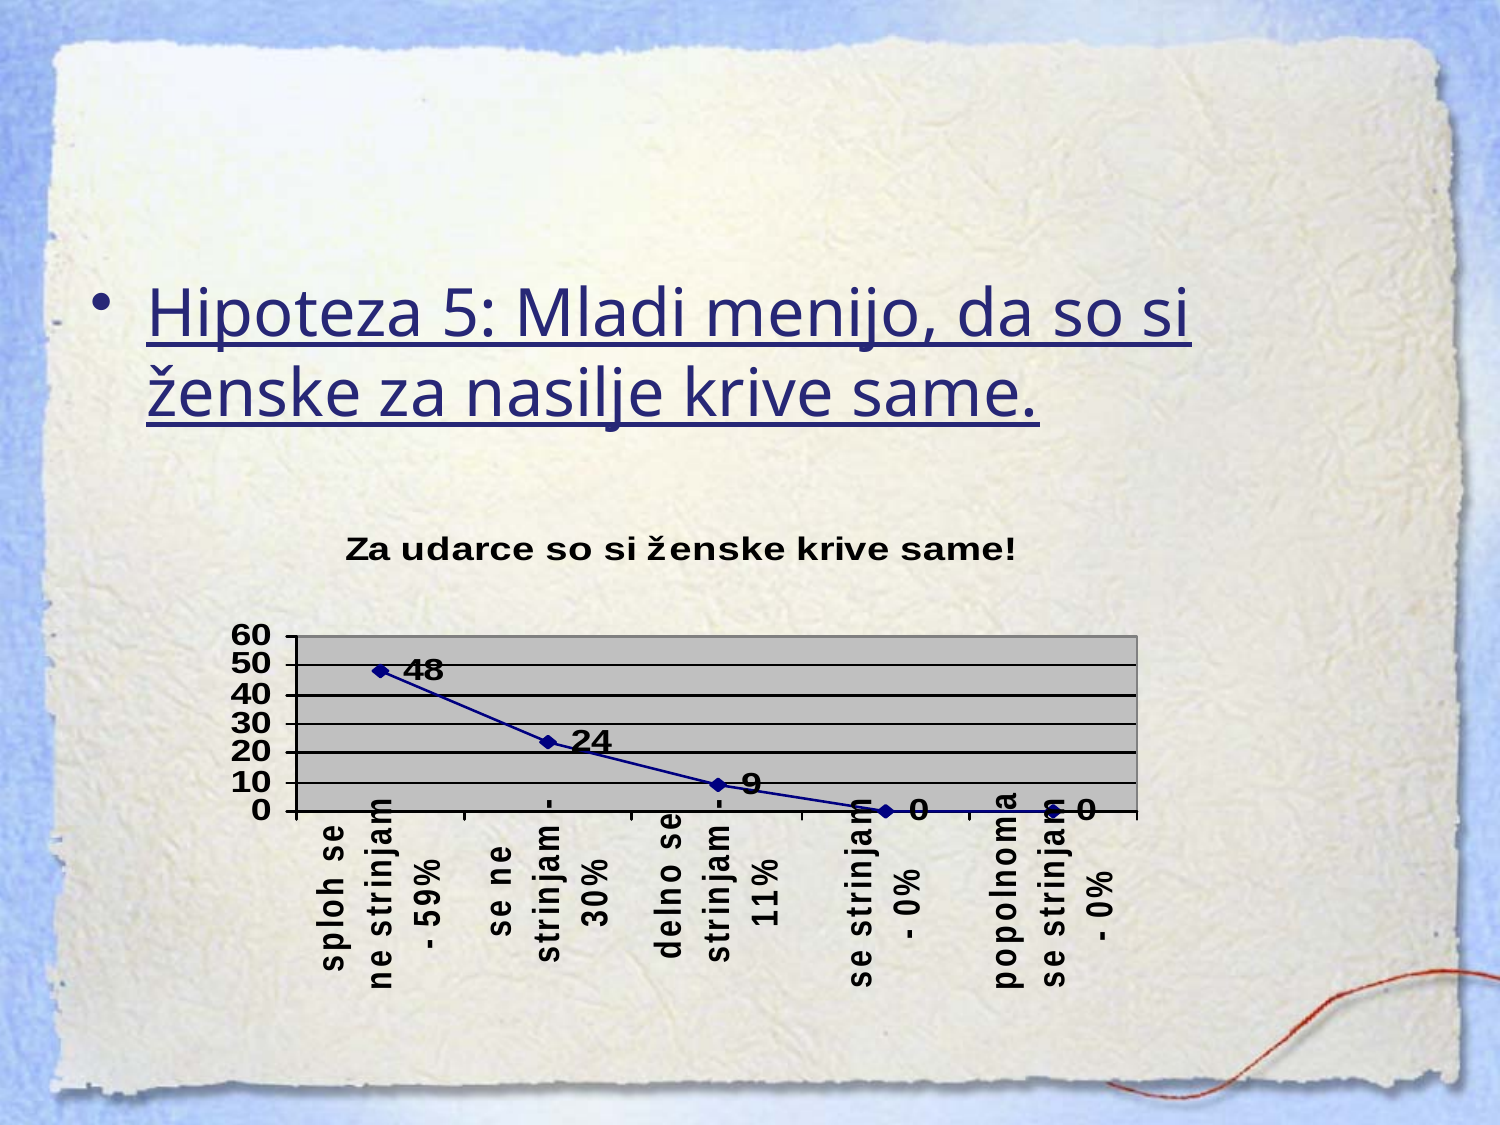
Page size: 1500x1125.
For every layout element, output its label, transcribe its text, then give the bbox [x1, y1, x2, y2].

picture [0, 0, 1500, 1125]
list Hipoteza 5: Mladi menijo, da so si ženske za nasilje krive same. [75, 262, 1425, 1005]
